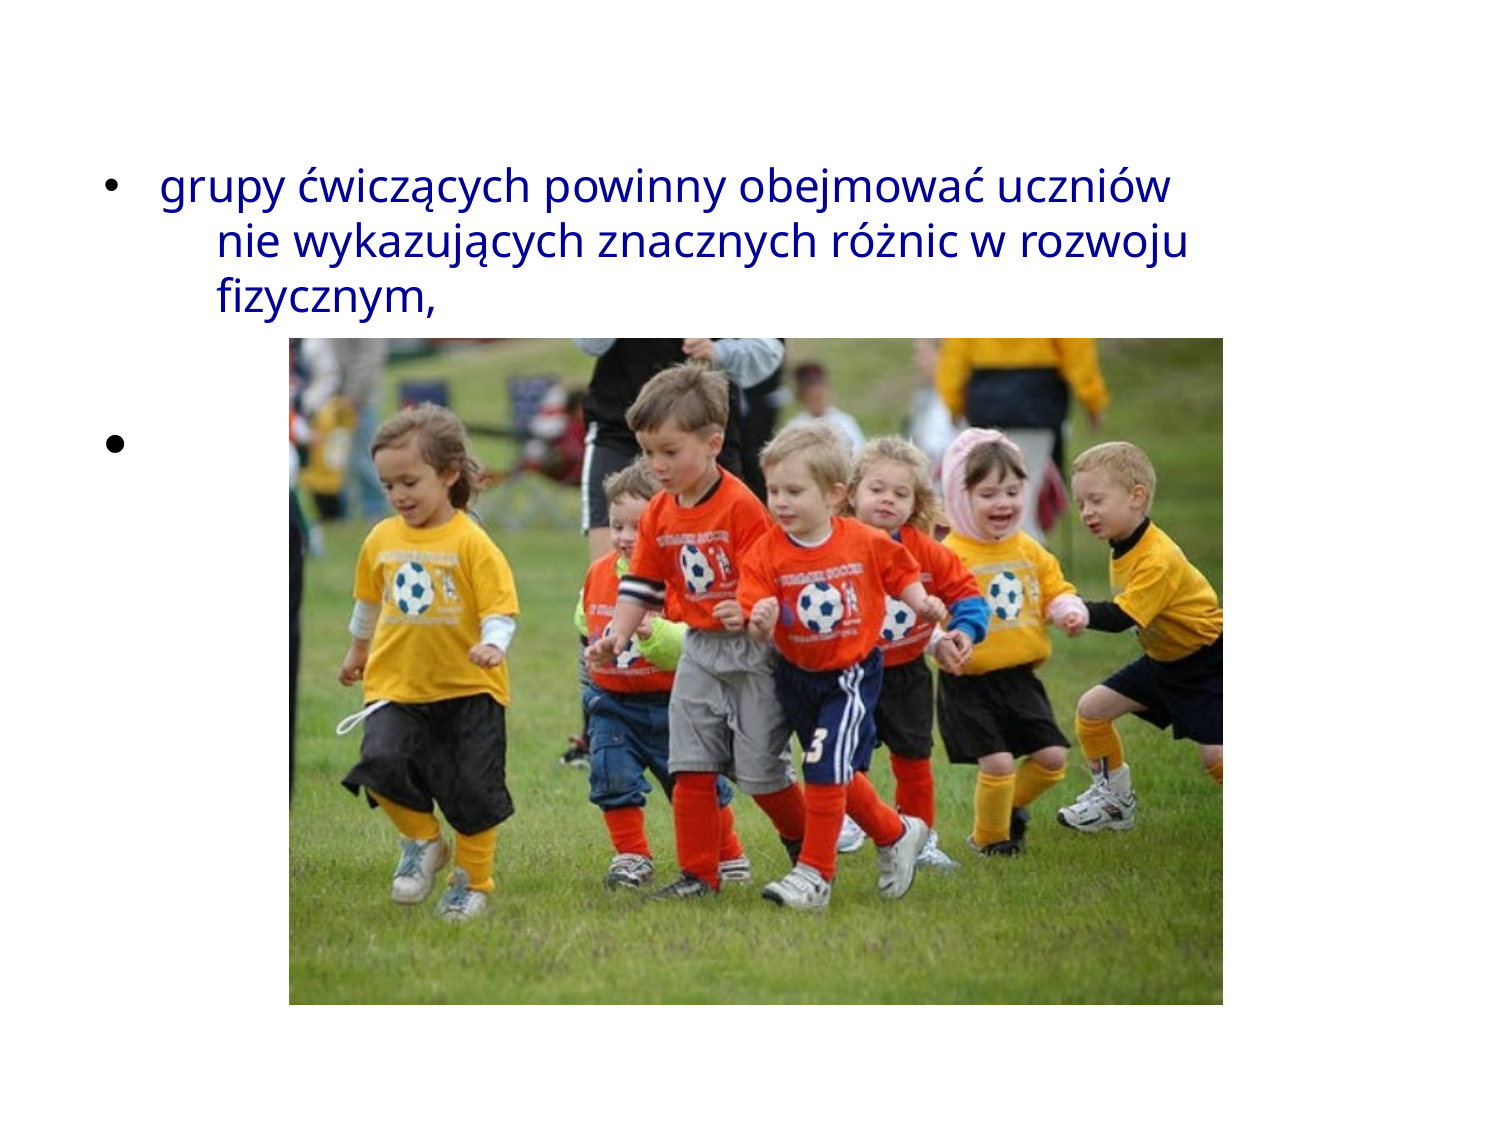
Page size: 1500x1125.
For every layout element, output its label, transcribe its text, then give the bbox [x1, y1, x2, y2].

list grupy ćwiczących powinny obejmować uczniów nie wykazujących znacznych różnic w rozwoju fizycznym, [88, 149, 1424, 868]
picture [289, 338, 1223, 1005]
